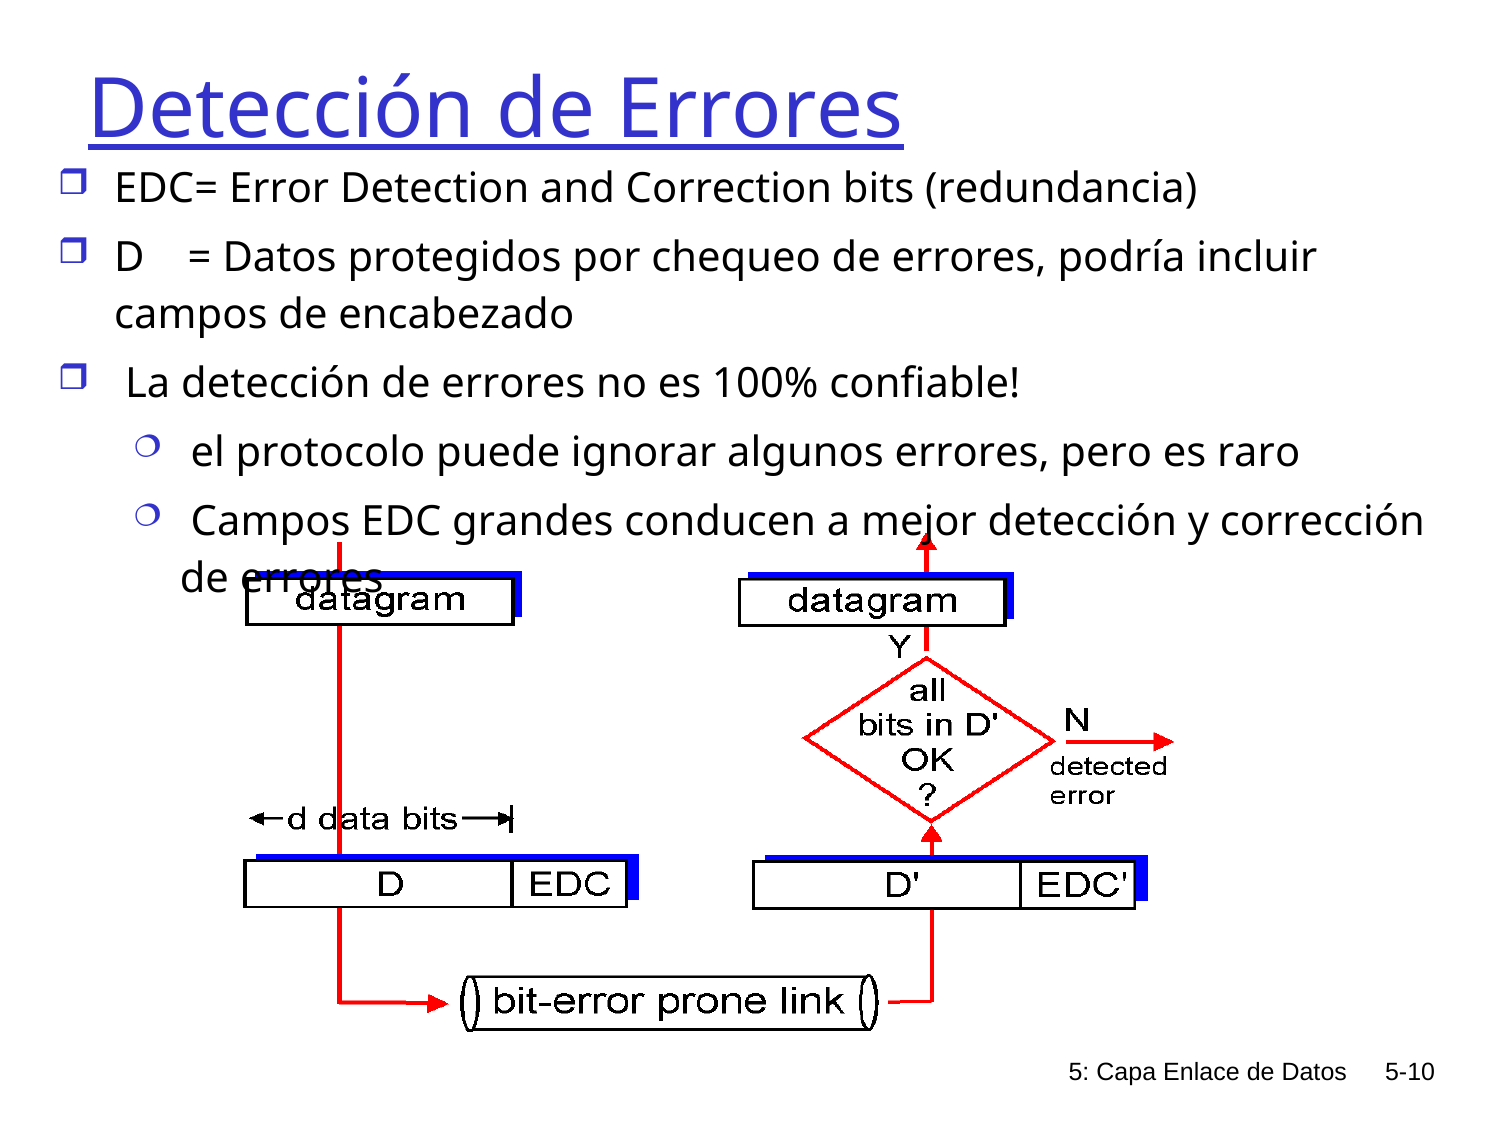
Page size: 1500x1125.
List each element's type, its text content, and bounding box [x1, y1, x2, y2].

list EDC= Error Detection and Correction bits (redundancia) D = Datos protegidos por chequeo de errores, podría incluir campos de encabezado La detección de errores no es 100% confiable! el protocolo puede ignorar algunos errores, pero es raro Campos EDC grandes conducen a mejor detección y corrección de errores [57, 157, 1471, 976]
title Detección de Errores [87, 23, 1426, 157]
picture [243, 976, 1174, 1043]
